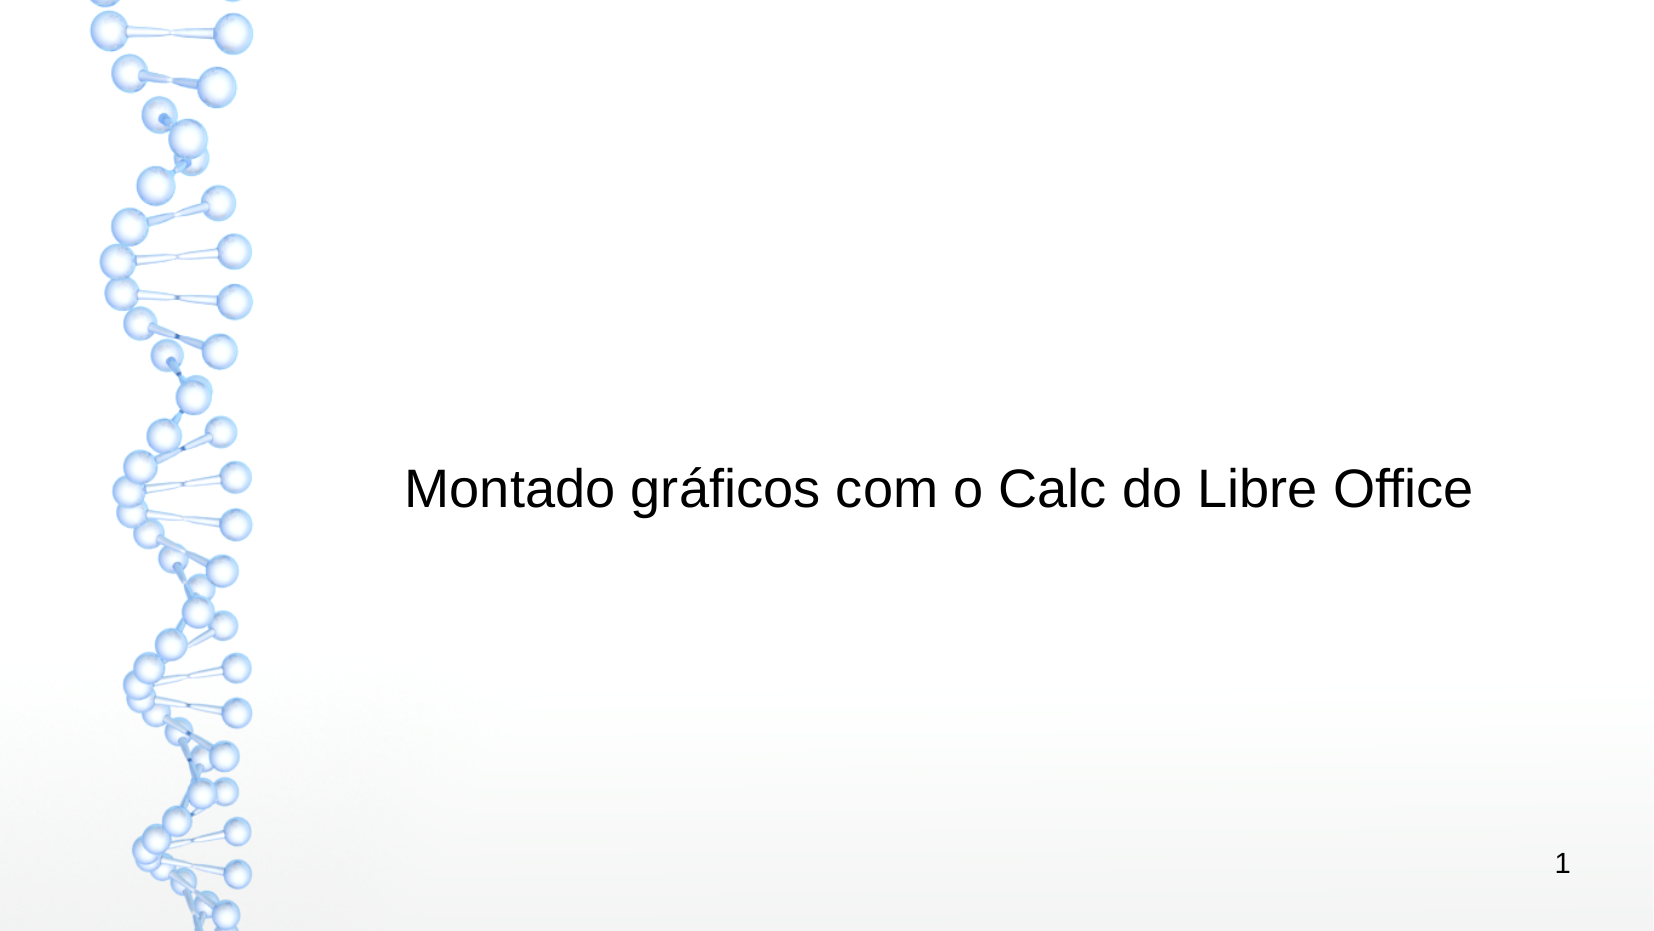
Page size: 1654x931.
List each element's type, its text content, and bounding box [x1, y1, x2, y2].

text_box Montado gráficos com o Calc do Libre Office [389, 451, 1501, 587]
picture [0, 0, 1654, 931]
